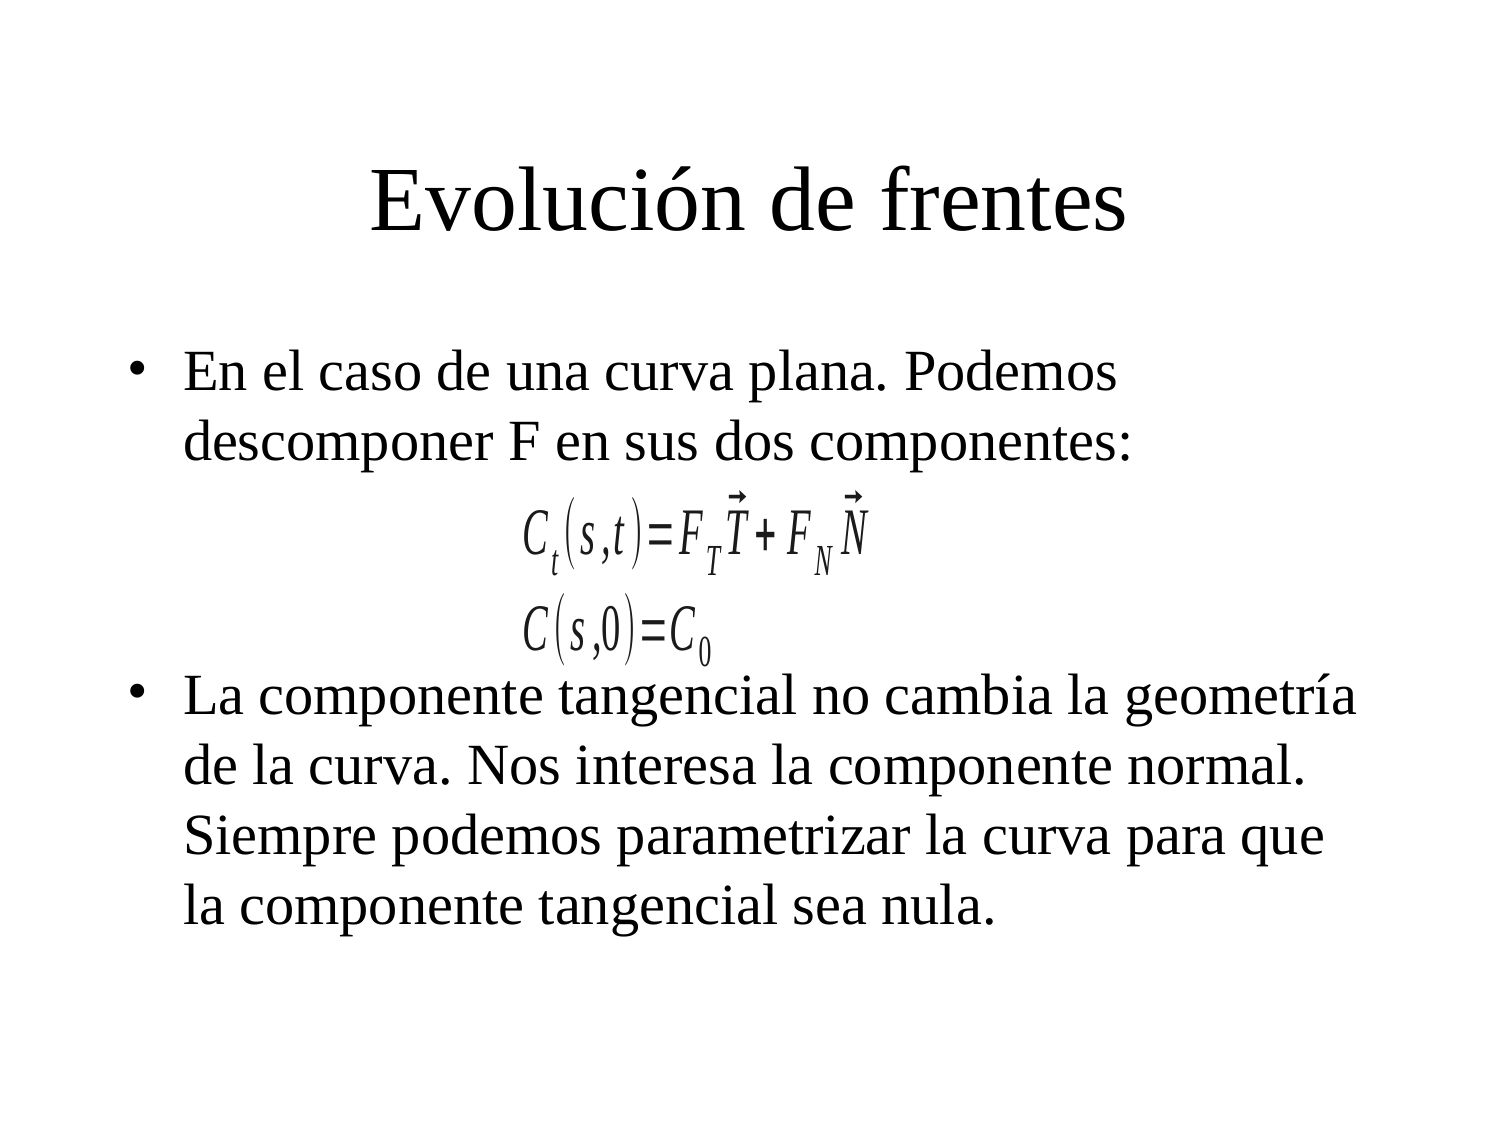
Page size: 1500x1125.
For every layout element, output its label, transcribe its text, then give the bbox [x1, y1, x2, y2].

text_box Evolución de frentes [112, 99, 1388, 288]
text_box En el caso de una curva plana. Podemos descomponer F en sus dos componentes: La componente tangencial no cambia la geometría de la curva. Nos interesa la componente normal. Siempre podemos parametrizar la curva para que la componente tangencial sea nula. [112, 324, 1388, 1001]
chart [512, 487, 888, 677]
